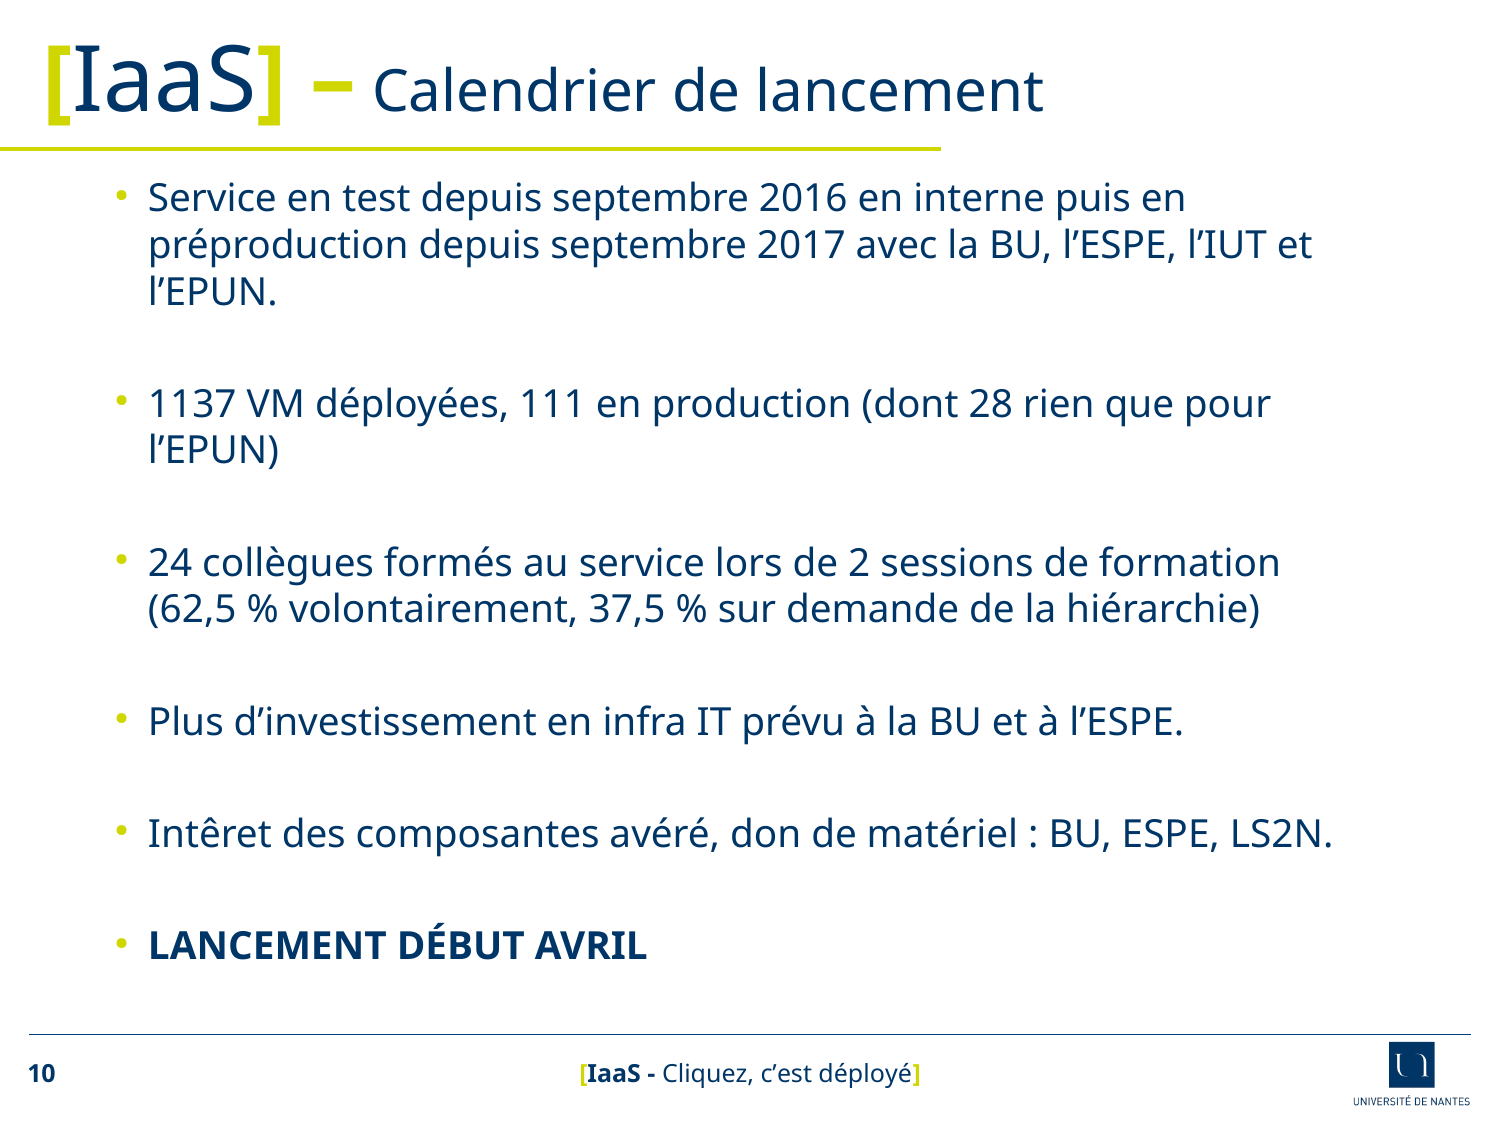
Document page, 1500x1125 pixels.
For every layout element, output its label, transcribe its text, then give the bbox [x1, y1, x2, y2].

text_box [IaaS - Cliquez, c’est déployé] [0, 1042, 1500, 1103]
list [IaaS] – Calendrier de lancement [27, 0, 1348, 149]
list Service en test depuis septembre 2016 en interne puis en préproduction depuis septembre 2017 avec la BU, l’ESPE, l’IUT et l’EPUN. 1137 VM déployées, 111 en production (dont 28 rien que pour l’EPUN) 24 collègues formés au service lors de 2 sessions de formation (62,5 % volontairement, 37,5 % sur demande de la hiérarchie) Plus d’investissement en infra IT prévu à la BU et à l’ESPE. Intêret des composantes avéré, don de matériel : BU, ESPE, LS2N. LANCEMENT DÉBUT AVRIL [100, 165, 1353, 1016]
